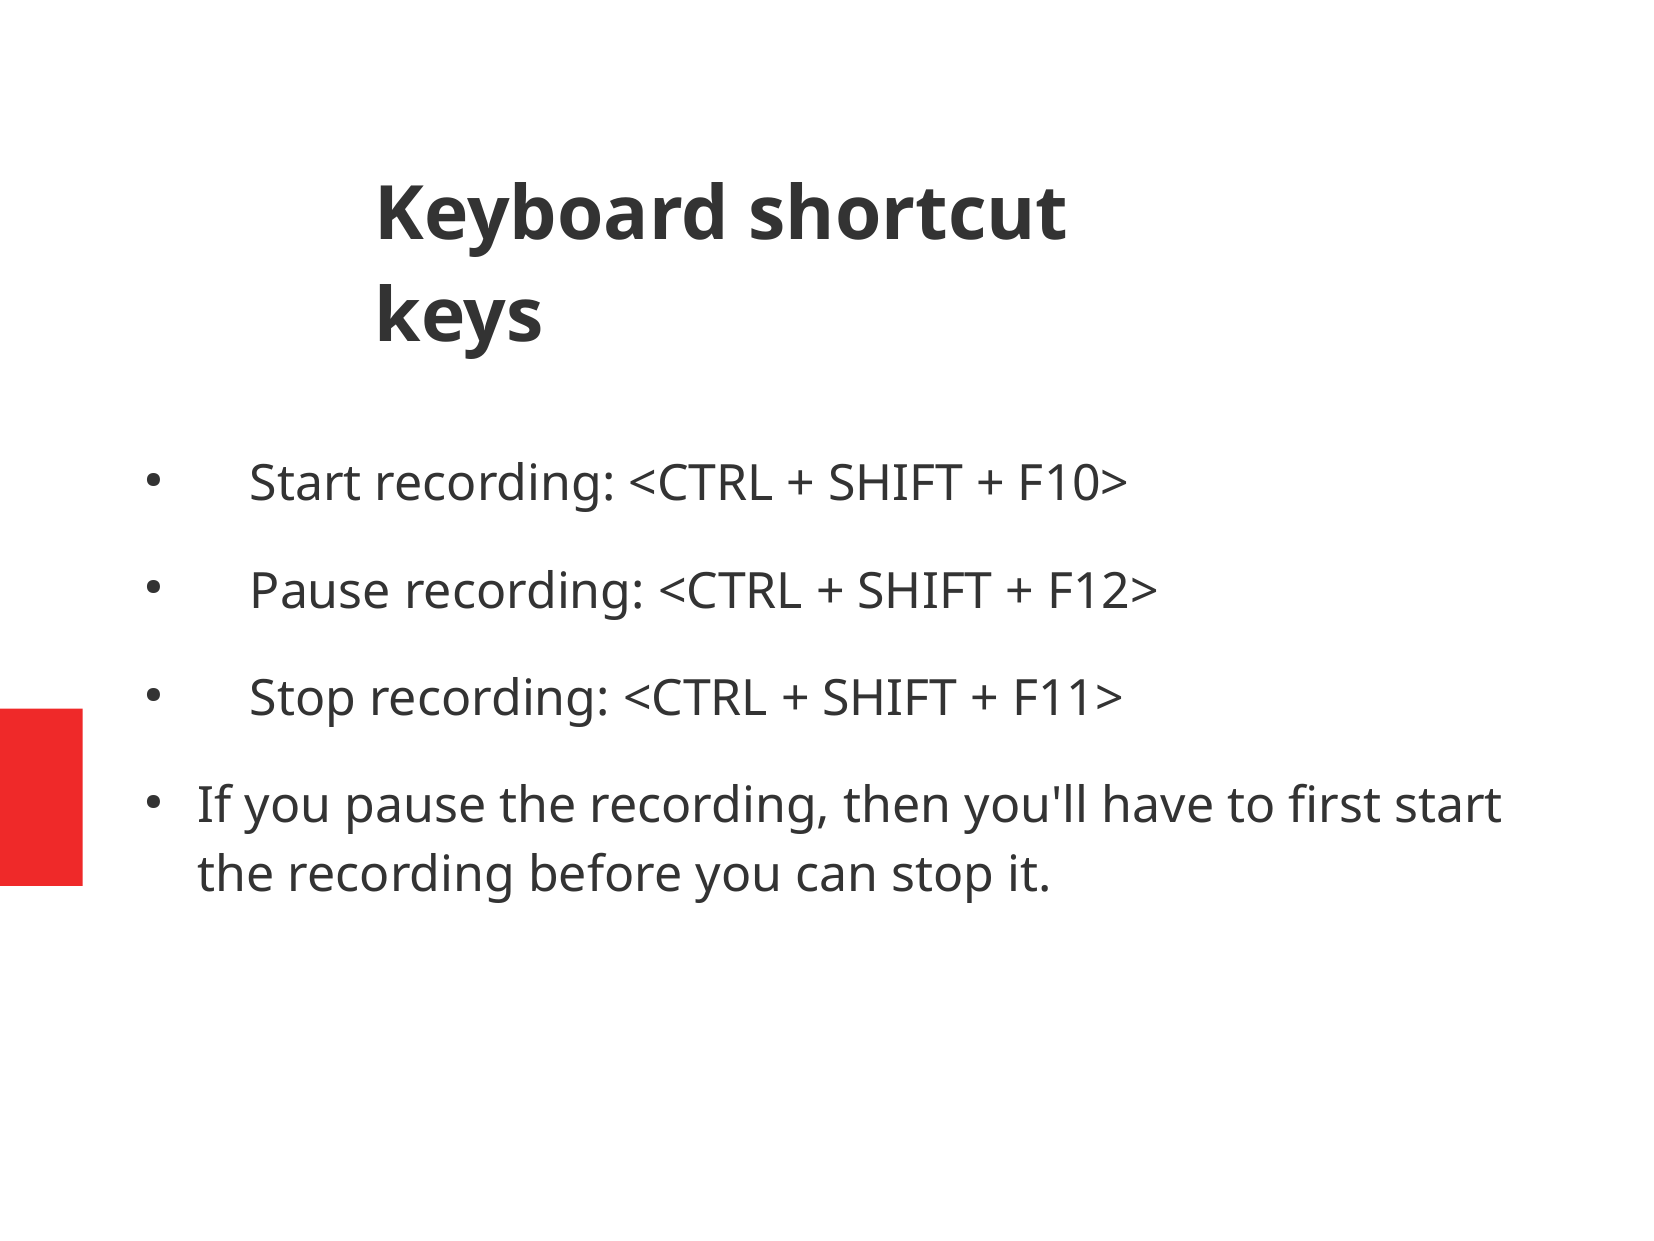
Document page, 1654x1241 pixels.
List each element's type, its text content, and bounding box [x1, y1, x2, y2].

list Start recording: <CTRL + SHIFT + F10> Pause recording: <CTRL + SHIFT + F12> Stop recording: <CTRL + SHIFT + F11> If you pause the recording, then you'll have to first start the recording before you can stop it. [126, 447, 1516, 908]
title Keyboard shortcut keys [374, 198, 1219, 325]
